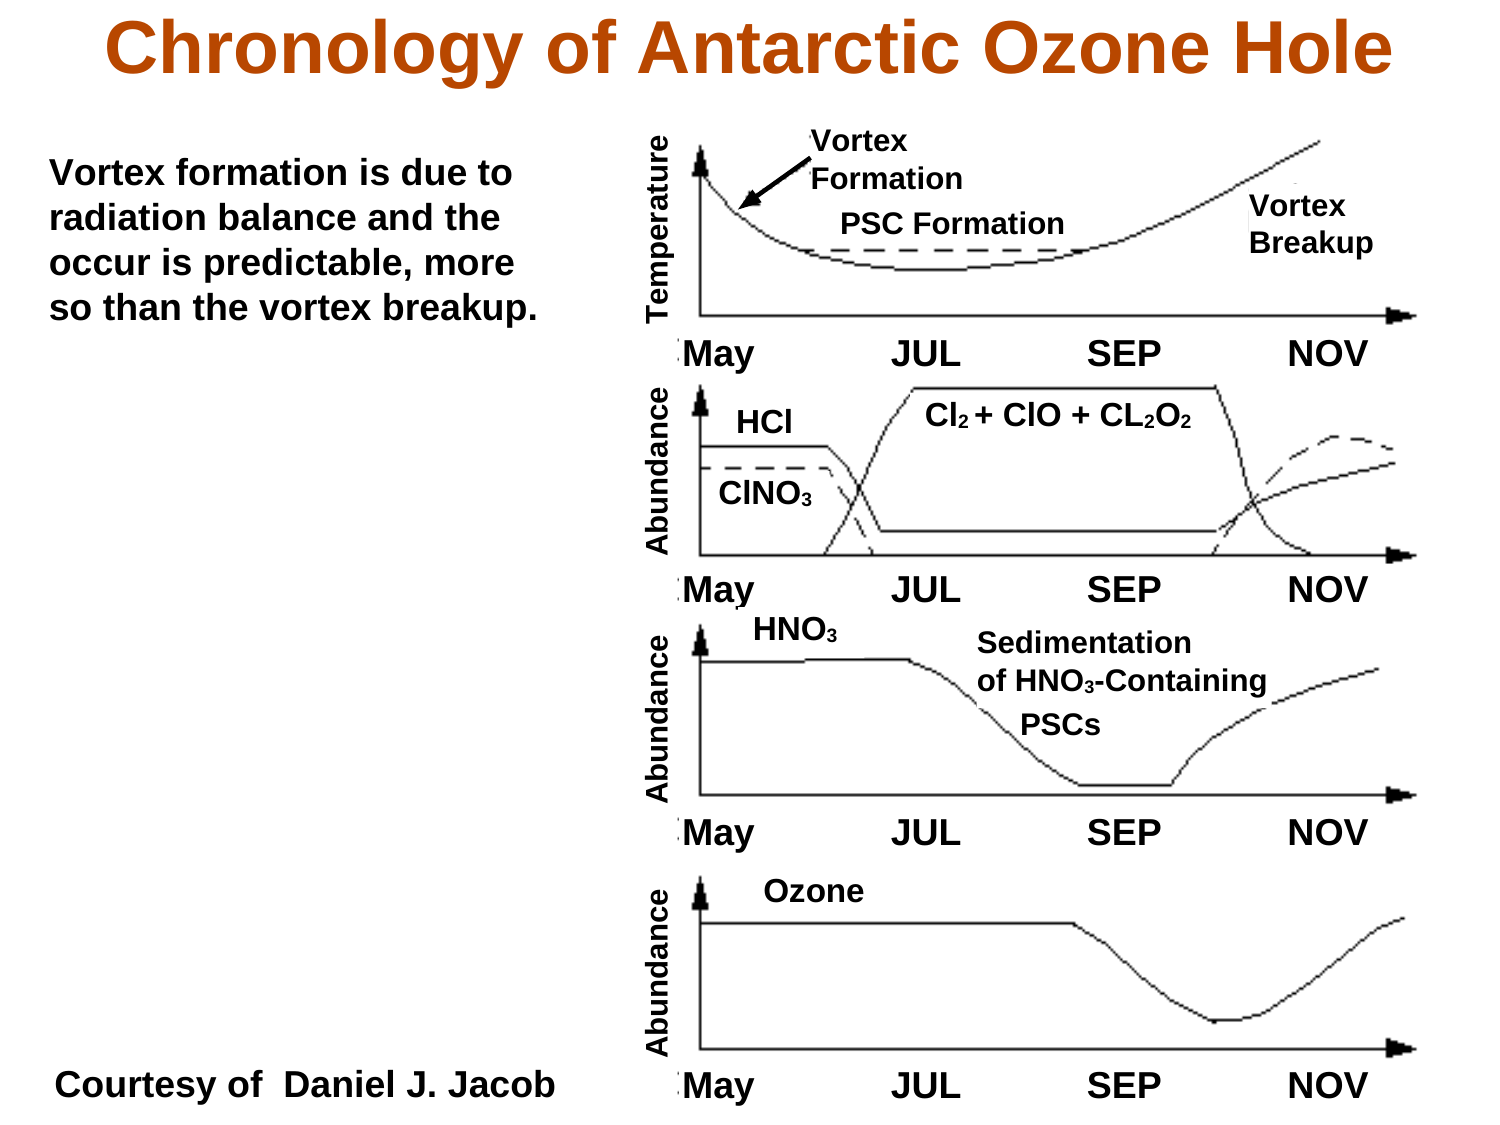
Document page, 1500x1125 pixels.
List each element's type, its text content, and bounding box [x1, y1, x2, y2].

text_box PSC Formation [840, 201, 1072, 243]
text_box May JUL SEP NOV [679, 563, 1407, 612]
text_box May JUL SEP NOV [679, 1059, 1407, 1108]
text_box HCl [721, 400, 848, 441]
text_box Chronology of Antarctic Ozone Hole [0, 6, 1500, 92]
text_box Abundance [634, 623, 676, 805]
text_box Vortex Breakup [1248, 183, 1408, 262]
text_box Abundance [634, 375, 676, 557]
text_box Cl2 + ClO + CL2O2 [910, 392, 1212, 444]
text_box Courtesy of Daniel J. Jacob [39, 1051, 572, 1113]
text_box Sedimentation of HNO3-Containing [976, 622, 1272, 709]
text_box HNO3 [738, 607, 865, 659]
text_box Vortex formation is due to radiation balance and the occur is predictable, more so than the vortex breakup. [33, 141, 571, 336]
text_box May JUL SEP NOV [679, 327, 1407, 376]
text_box Vortex Formation [810, 118, 970, 197]
text_box Abundance [634, 877, 676, 1059]
text_box ClNO3 [703, 471, 830, 523]
text_box May JUL SEP NOV [679, 805, 1407, 855]
text_box Ozone [748, 862, 888, 917]
picture [615, 95, 1483, 1114]
text_box Temperature [634, 124, 676, 325]
text_box PSCs [1020, 703, 1110, 742]
